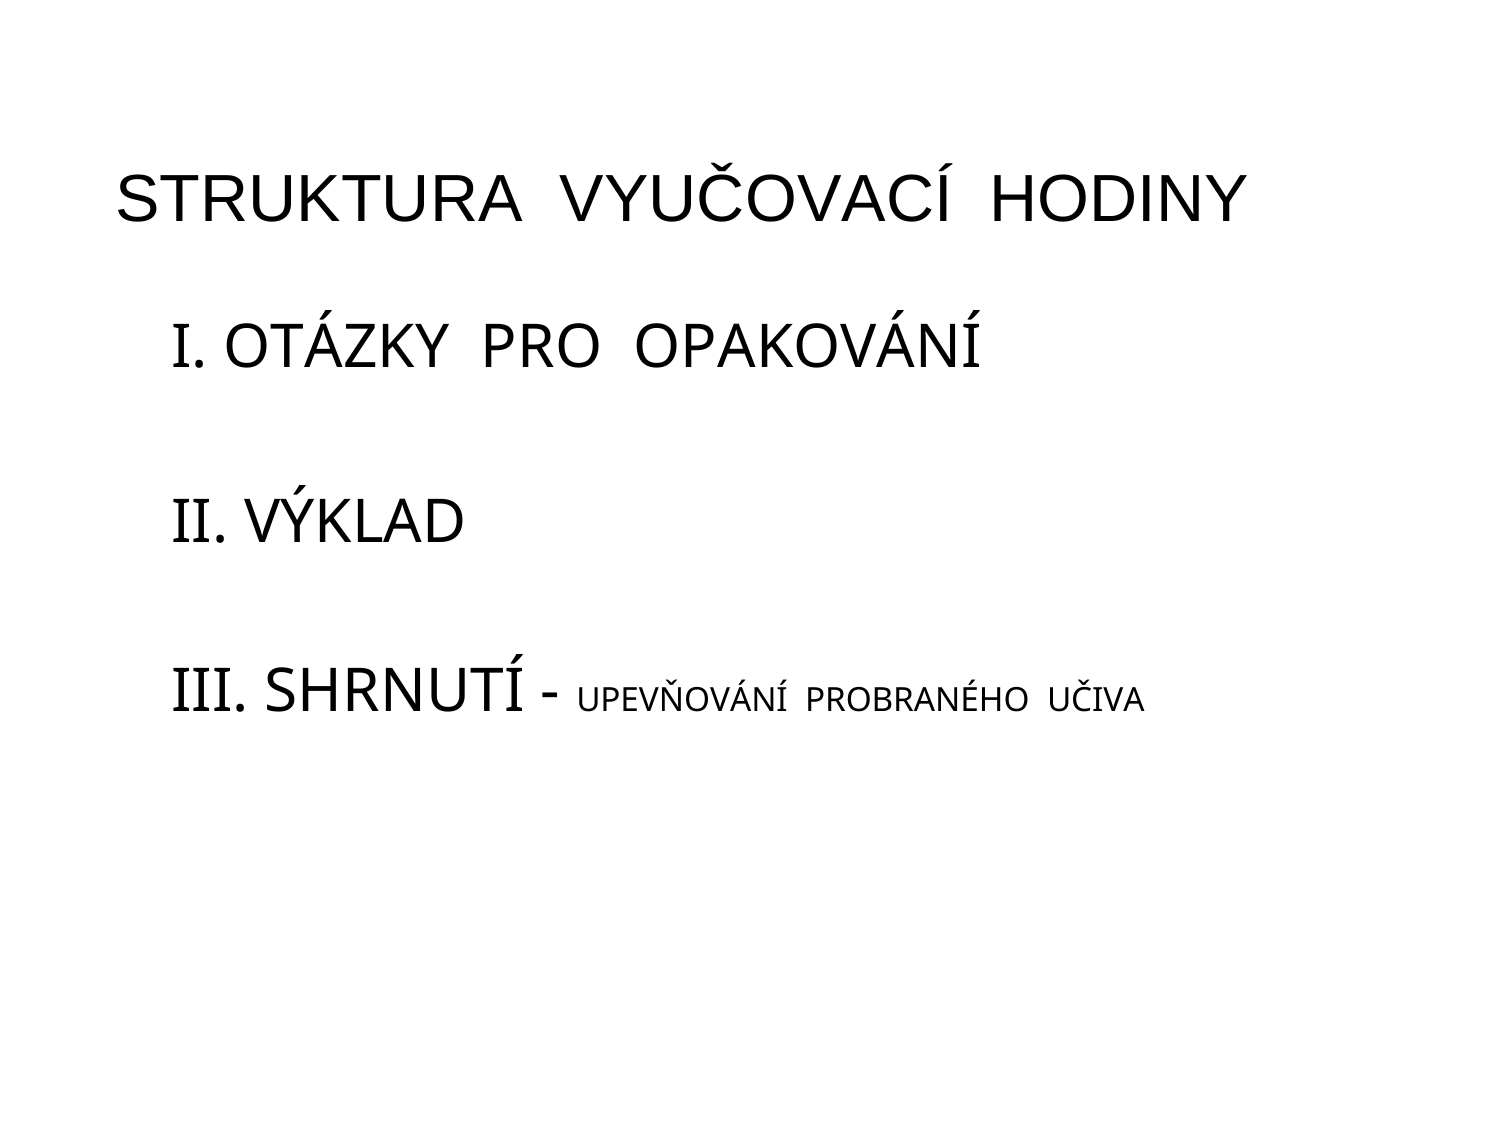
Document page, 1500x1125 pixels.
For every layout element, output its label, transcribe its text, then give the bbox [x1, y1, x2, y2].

title STRUKTURA VYUČOVACÍ HODINY [100, 54, 1324, 243]
list I. OTÁZKY PRO OPAKOVÁNÍ II. VÝKLAD III. SHRNUTÍ - UPEVŇOVÁNÍ PROBRANÉHO UČIVA [100, 299, 1425, 975]
